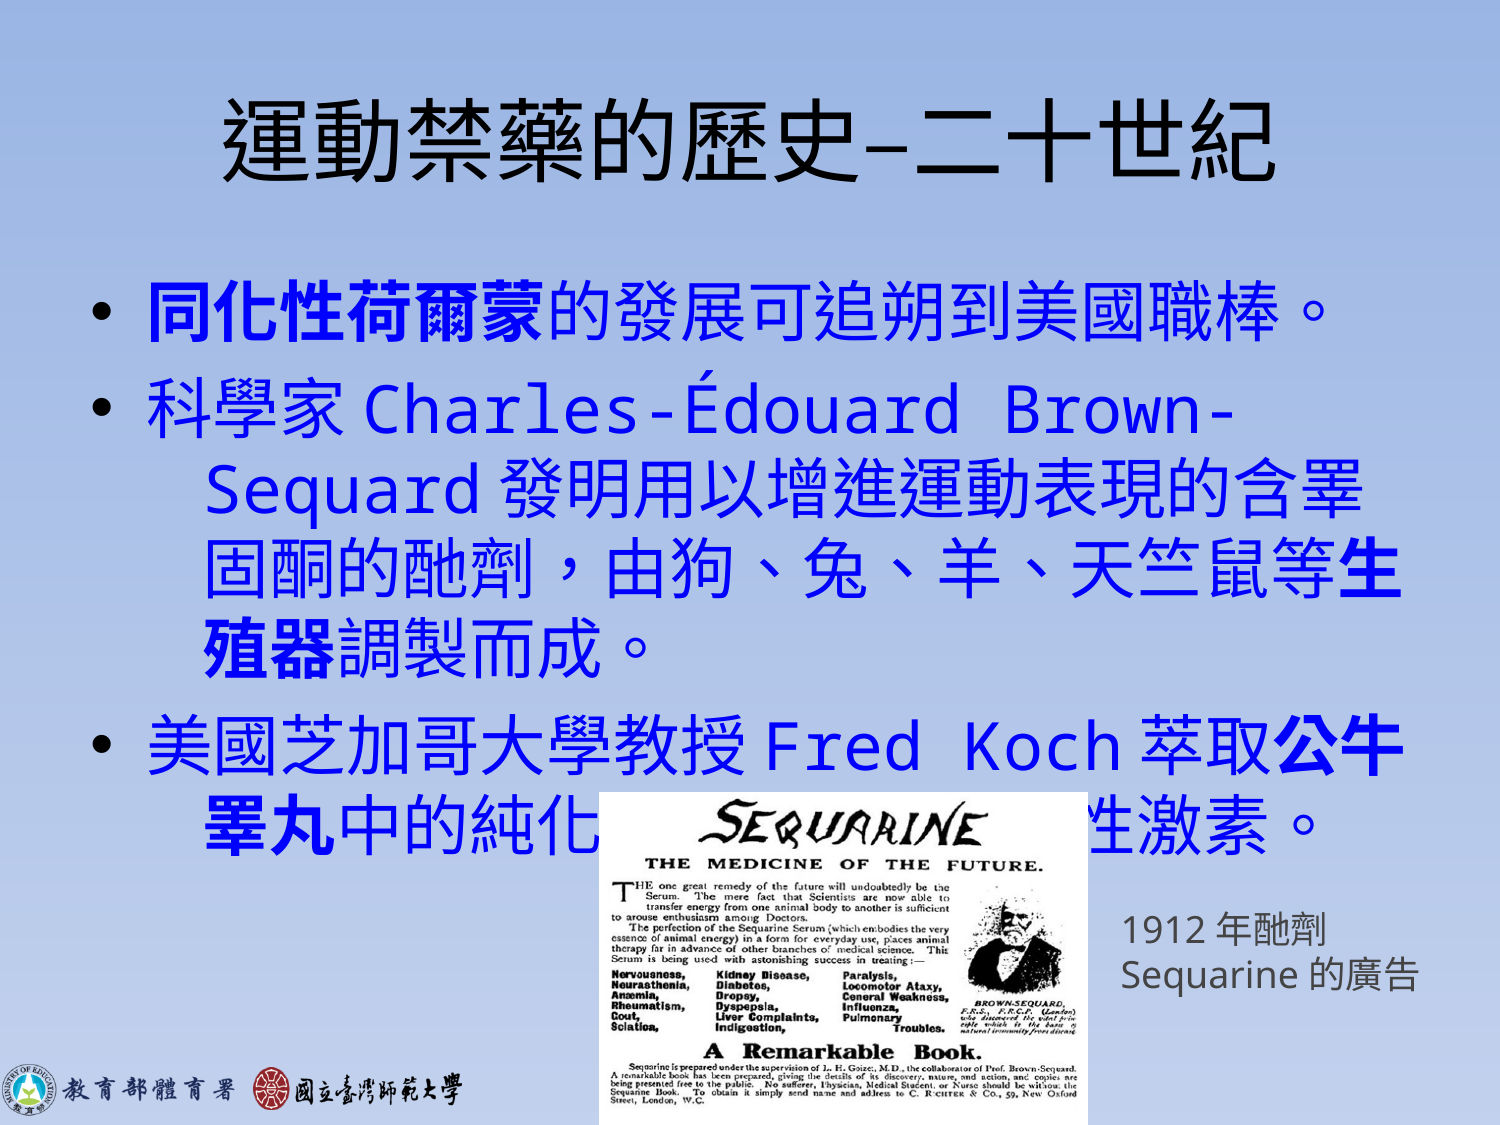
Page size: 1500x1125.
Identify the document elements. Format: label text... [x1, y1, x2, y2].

picture [599, 792, 1088, 1125]
text_box 1912年酏劑Sequarine的廣告 [1106, 899, 1443, 1004]
title 運動禁藥的歷史–二十世紀 [75, 45, 1426, 233]
list 同化性荷爾蒙的發展可追朔到美國職棒。 科學家Charles-Édouard Brown-Sequard發明用以增進運動表現的含睪固酮的酏劑，由狗、兔、羊、天竺鼠等生殖器調製而成。 美國芝加哥大學教授Fred Koch萃取公牛睪丸中的純化合物，此為一男性激素。 [75, 262, 1426, 1005]
